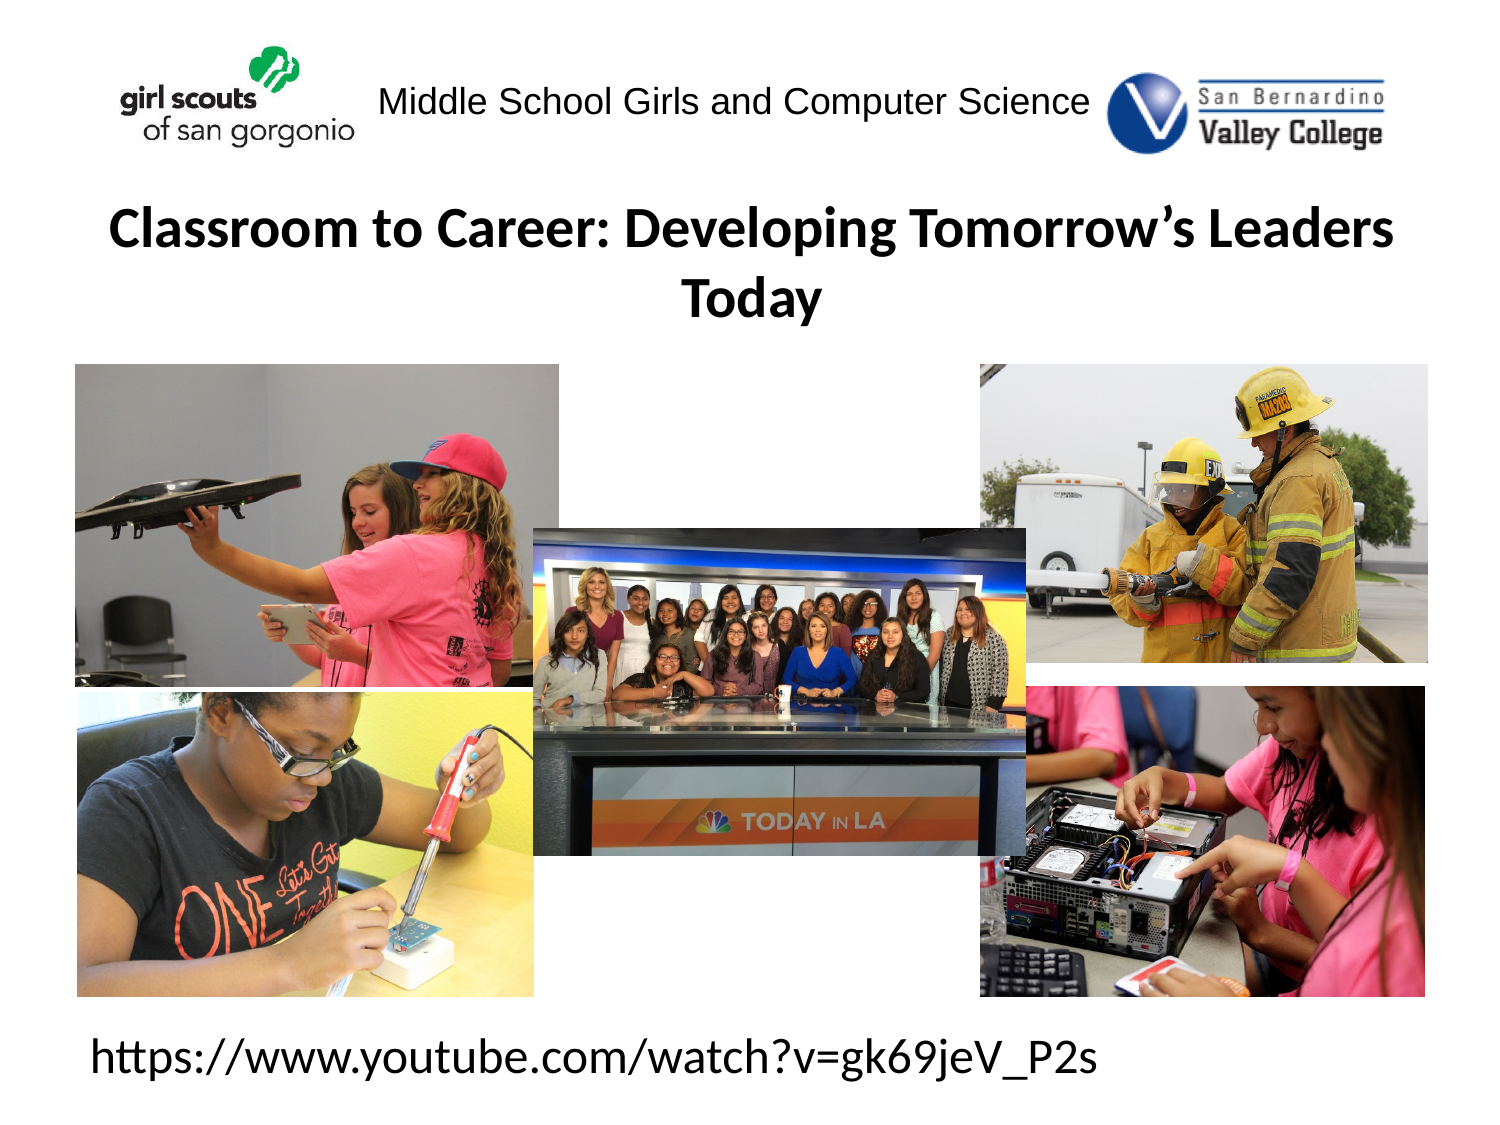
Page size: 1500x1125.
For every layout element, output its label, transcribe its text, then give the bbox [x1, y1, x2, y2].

list https://www.youtube.com/watch?v=gk69jeV_P2s [75, 1015, 1425, 1125]
picture [1105, 67, 1388, 156]
picture [112, 44, 376, 156]
picture [75, 364, 1428, 997]
title Classroom to Career: Developing Tomorrow’s Leaders Today [77, 182, 1428, 370]
